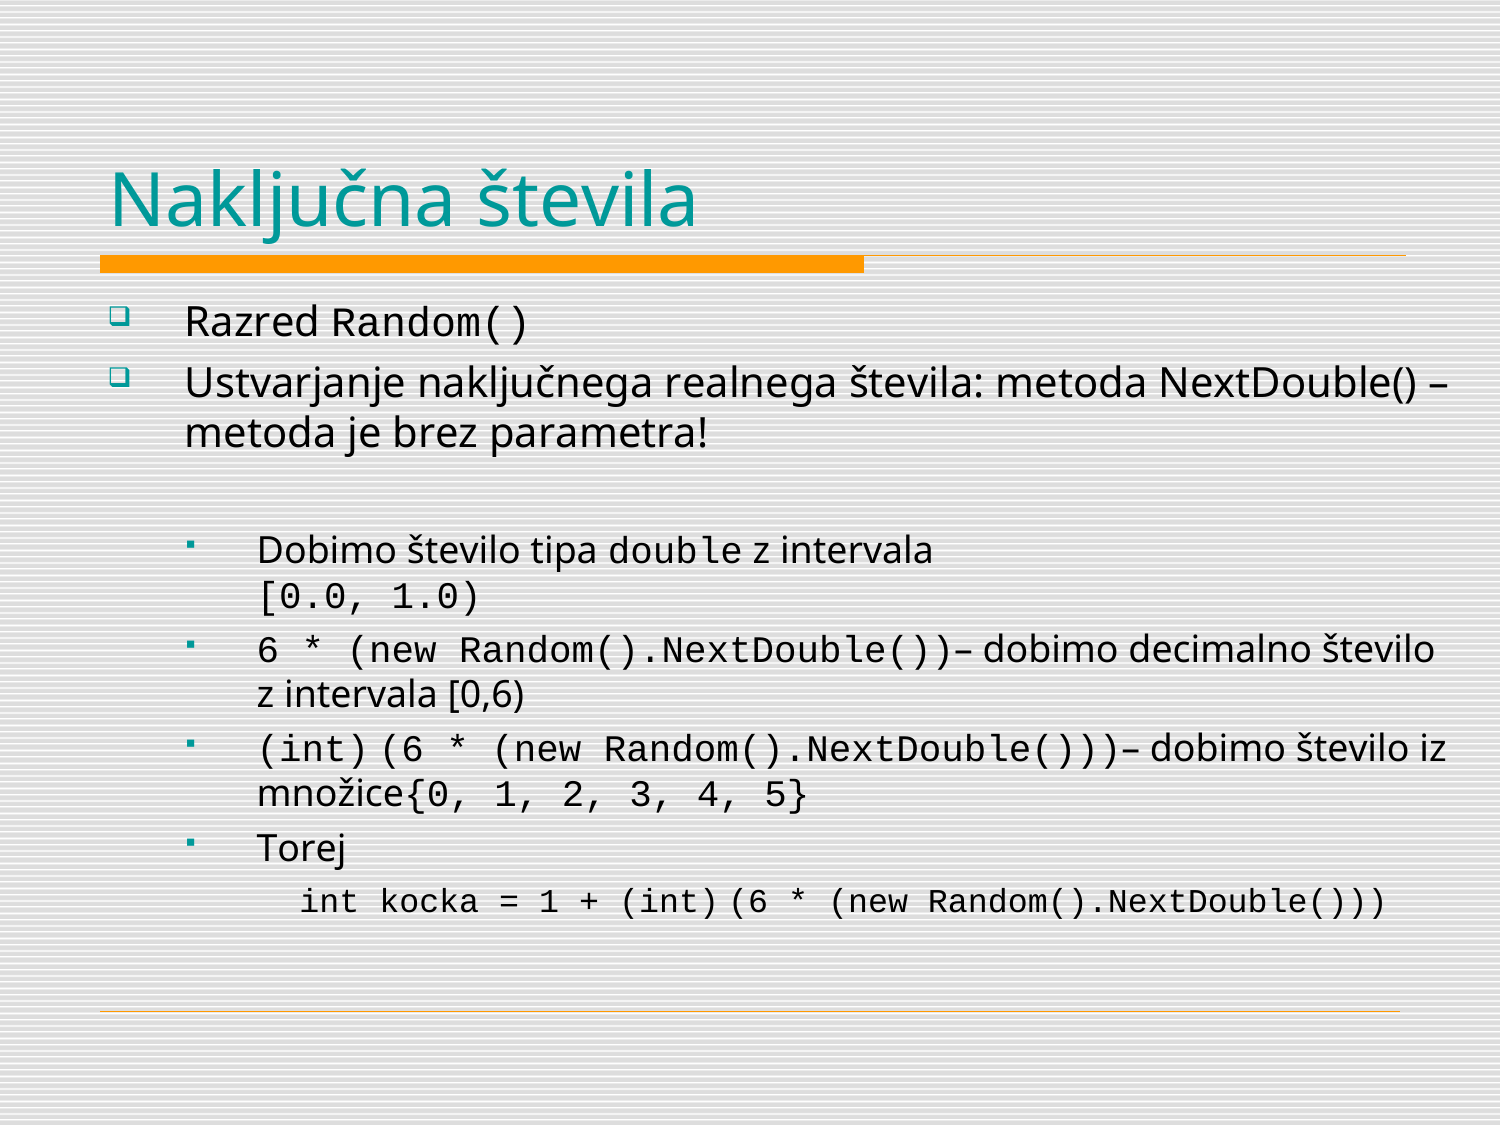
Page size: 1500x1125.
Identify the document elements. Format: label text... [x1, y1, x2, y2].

title Naključna števila [94, 49, 1407, 250]
picture [0, 0, 1500, 1125]
list Razred Random() Ustvarjanje naključnega realnega števila: metoda NextDouble() – metoda je brez parametra! Dobimo število tipa double z intervala [0.0, 1.0) 6 * (new Random().NextDouble())– dobimo decimalno število z intervala [0,6) (int) (6 * (new Random().NextDouble()))– dobimo število iz množice{0, 1, 2, 3, 4, 5} Torej int kocka = 1 + (int) (6 * (new Random().NextDouble())) [92, 287, 1471, 988]
